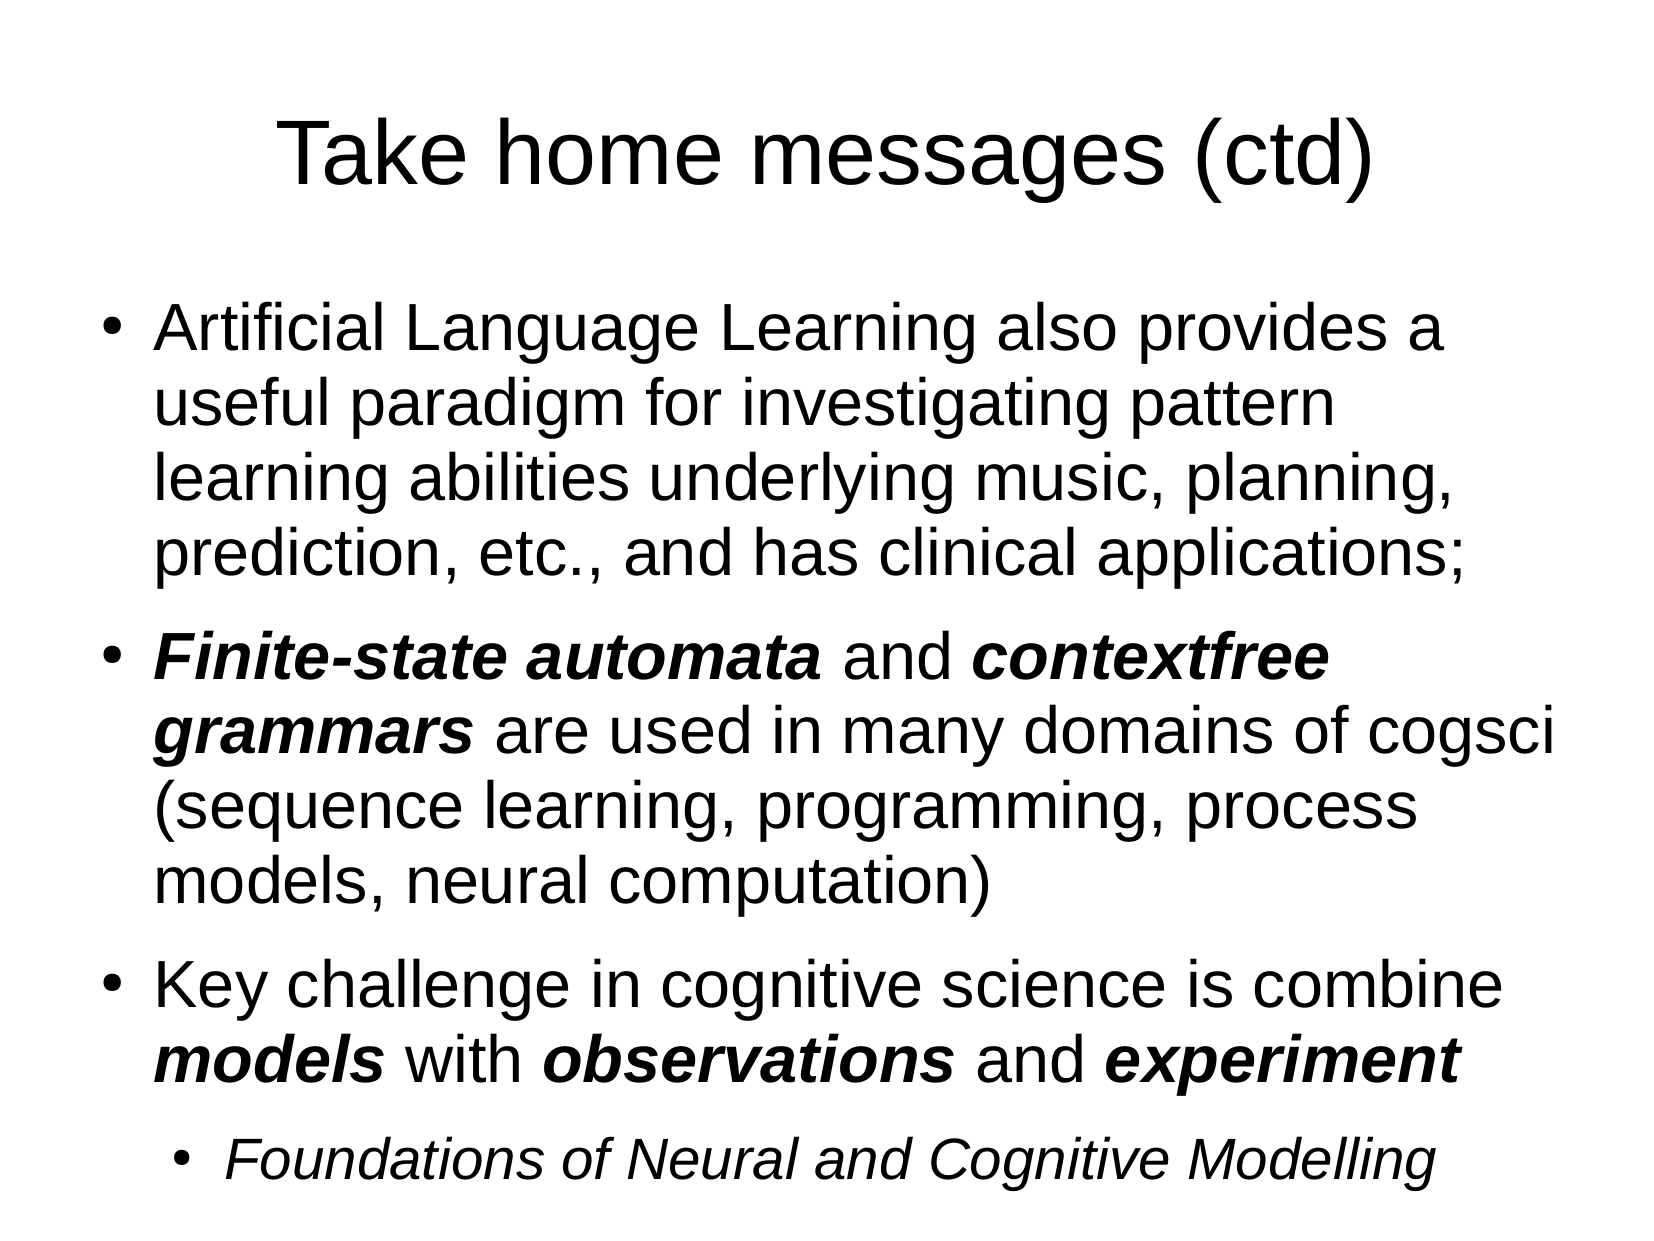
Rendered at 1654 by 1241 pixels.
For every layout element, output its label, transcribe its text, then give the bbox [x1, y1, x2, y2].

list Artificial Language Learning also provides a useful paradigm for investigating pattern learning abilities underlying music, planning, prediction, etc., and has clinical applications; Finite-state automata and contextfree grammars are used in many domains of cogsci (sequence learning, programming, process models, neural computation) Key challenge in cognitive science is combine models with observations and experiment Foundations of Neural and Cognitive Modelling [82, 290, 1571, 1192]
title Take home messages (ctd) [82, 56, 1571, 250]
